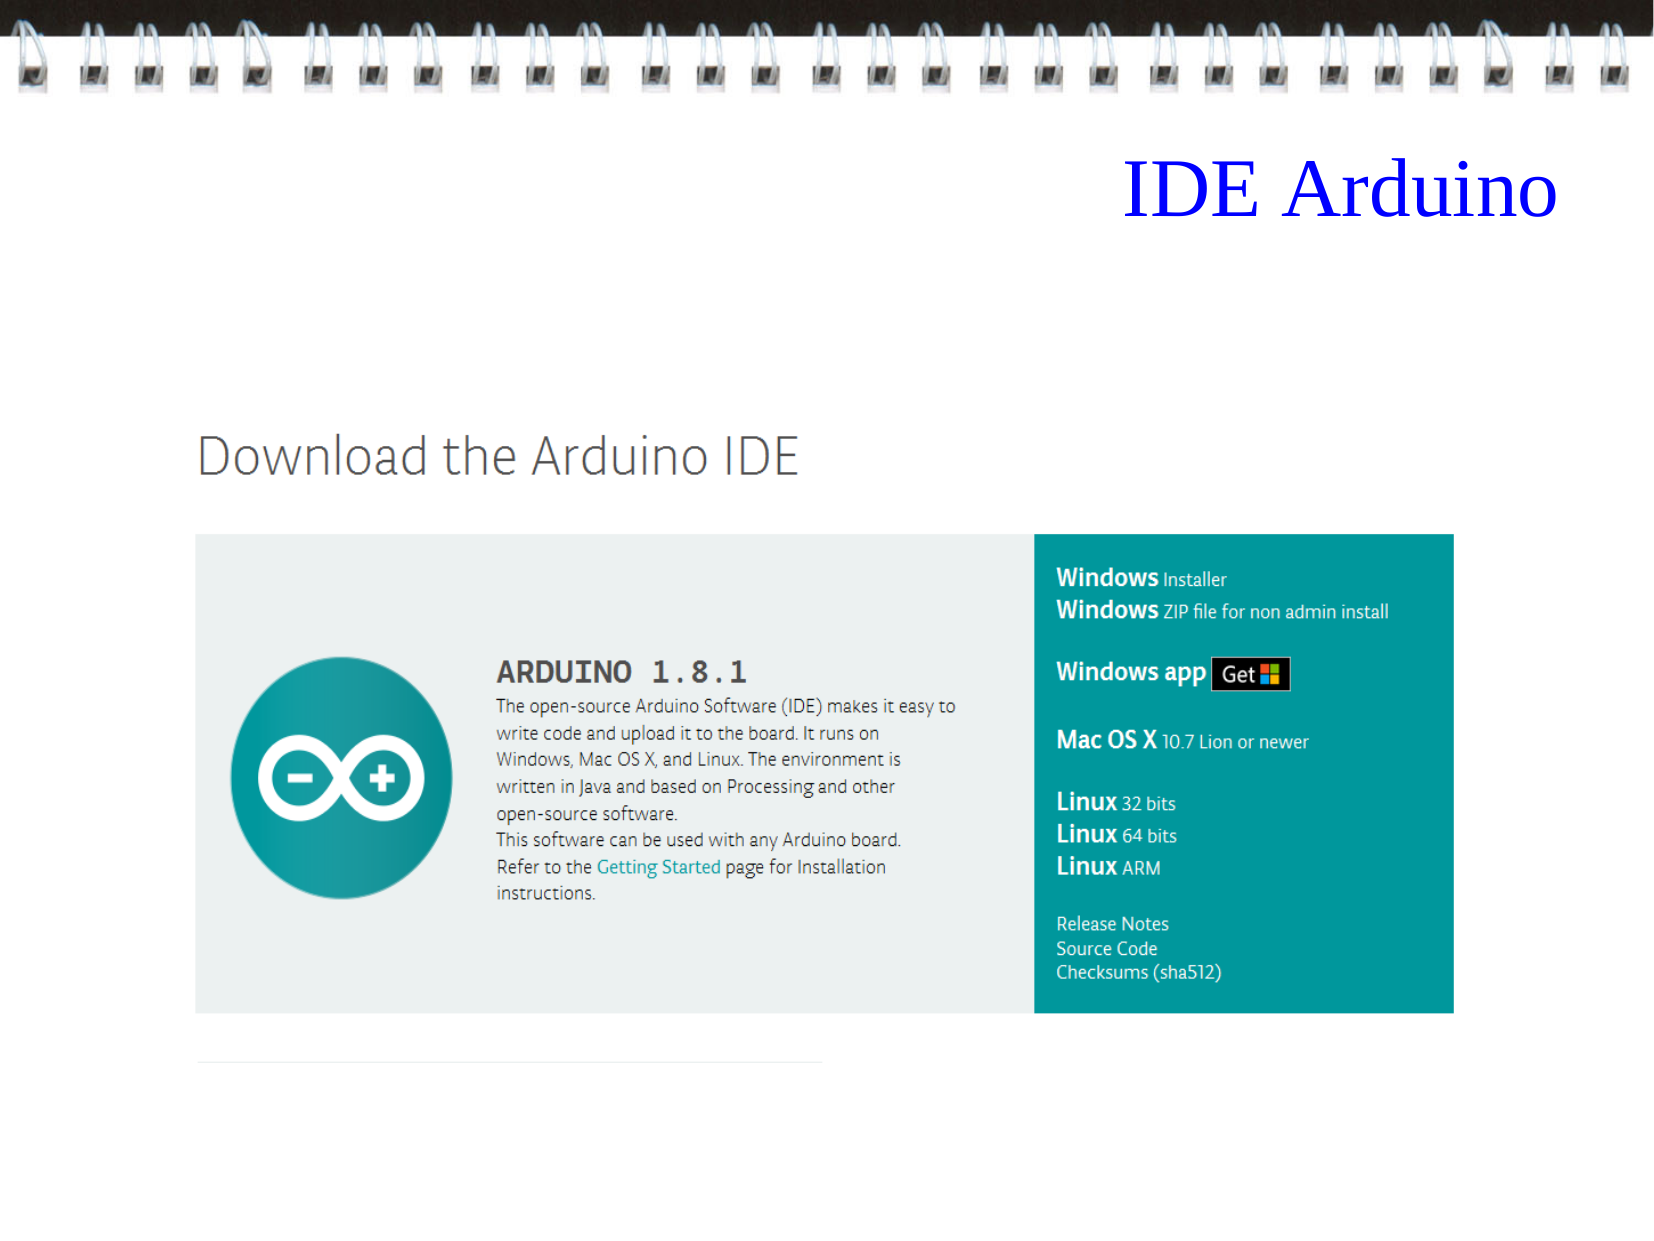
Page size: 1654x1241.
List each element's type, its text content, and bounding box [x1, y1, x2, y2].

subtitle IDE Arduino [993, 119, 1654, 332]
picture [151, 398, 1520, 1064]
picture [0, 0, 1654, 156]
